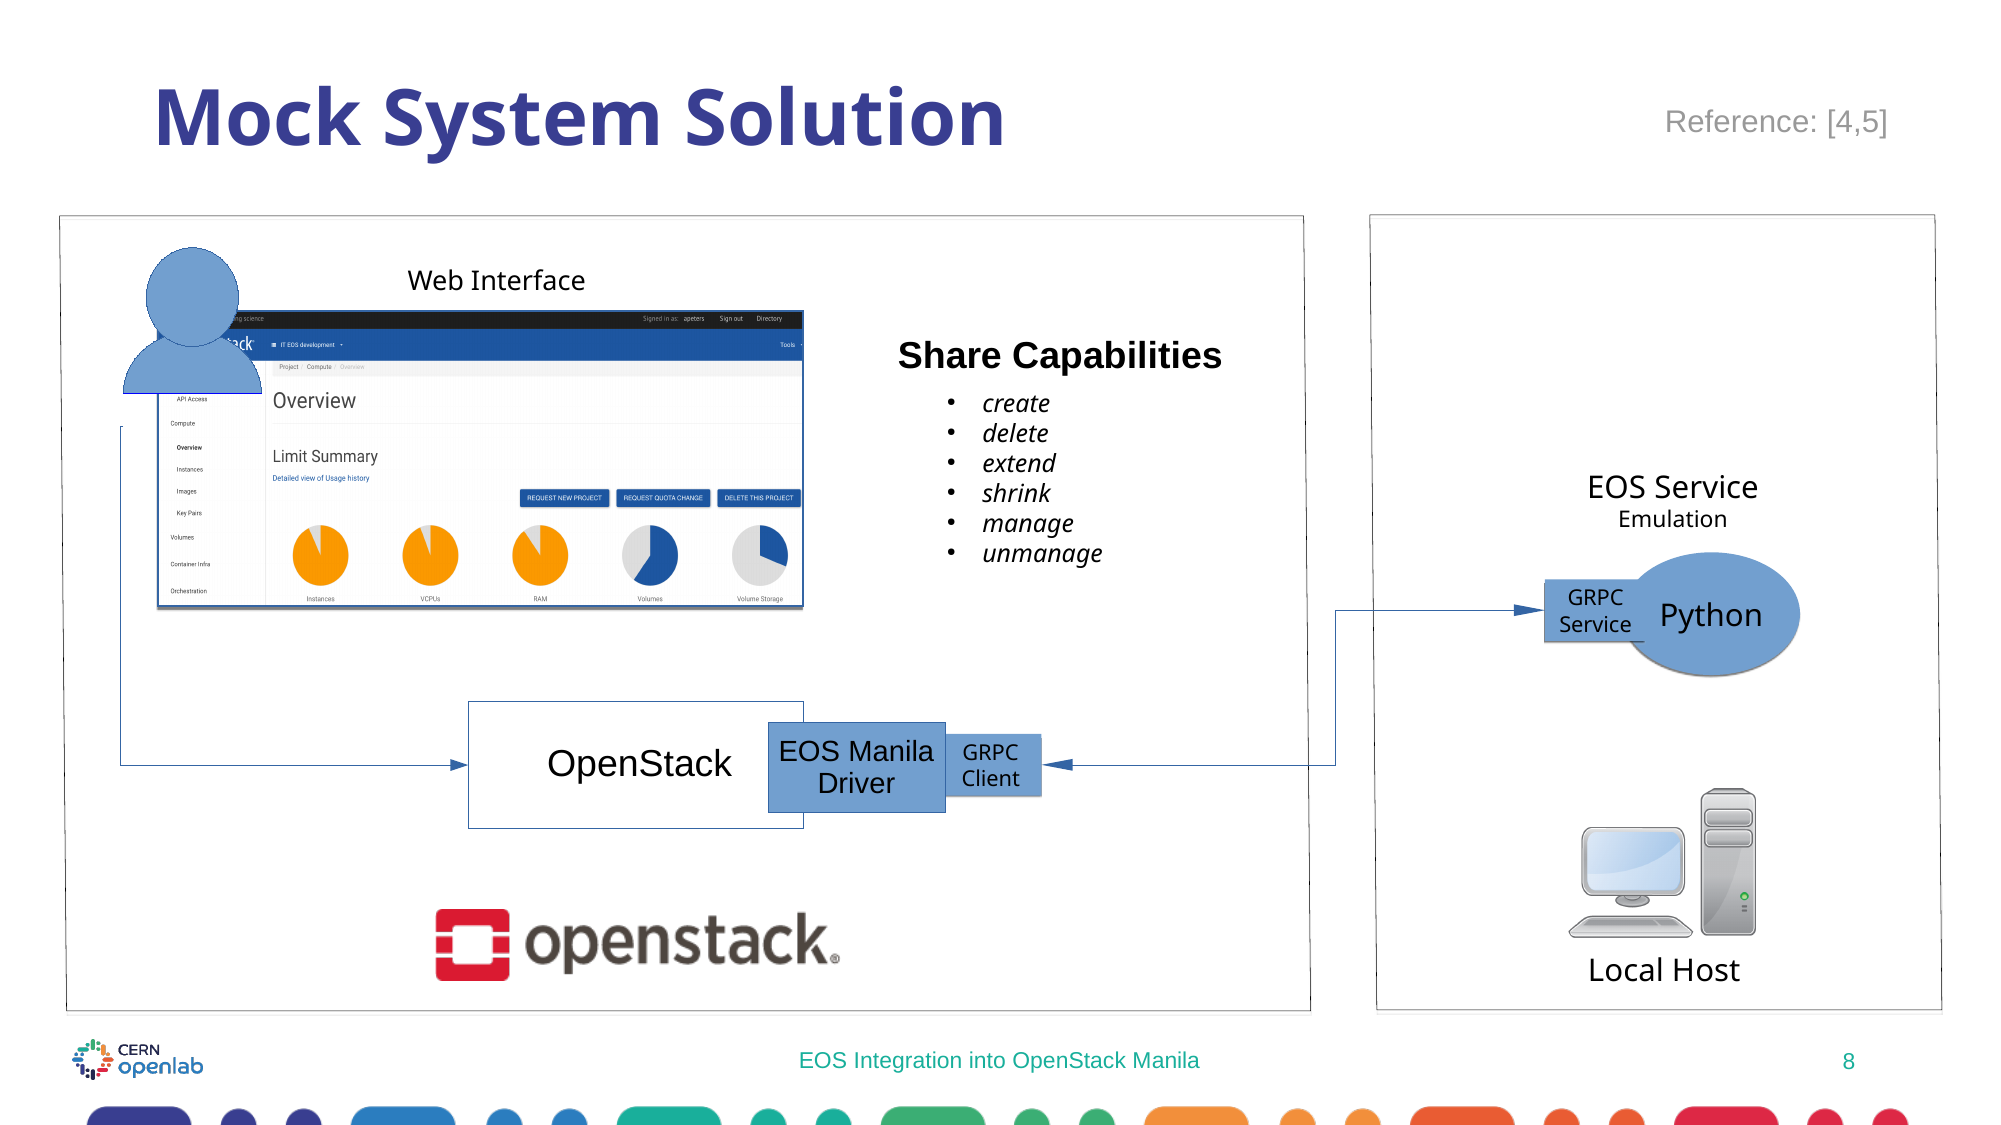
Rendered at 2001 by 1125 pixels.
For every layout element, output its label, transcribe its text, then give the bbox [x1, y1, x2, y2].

text_box [468, 701, 804, 829]
text_box EOS Manila Driver [768, 722, 946, 813]
text_box Reference: [4,5] [1650, 97, 2000, 196]
text_box Share Capabilities [883, 327, 1238, 384]
text_box create delete extend shrink manage unmanage [938, 384, 1112, 576]
text_box OpenStack [532, 731, 768, 801]
text_box Web Interface [399, 254, 595, 305]
picture [158, 312, 803, 605]
text_box EOS Integration into OpenStack Manila [661, 1029, 1337, 1089]
text_box EOS Service Emulation [1578, 459, 1768, 541]
picture [72, 1039, 203, 1080]
picture [435, 909, 841, 981]
text_box GRPC Service [1544, 579, 1647, 641]
text_box [123, 247, 262, 393]
text_box GRPC Client [946, 733, 1042, 796]
text_box Mock System Solution [137, 59, 1863, 169]
text_box Python [1632, 552, 1801, 676]
picture [1561, 788, 1756, 946]
text_box Local Host [1579, 941, 1750, 996]
